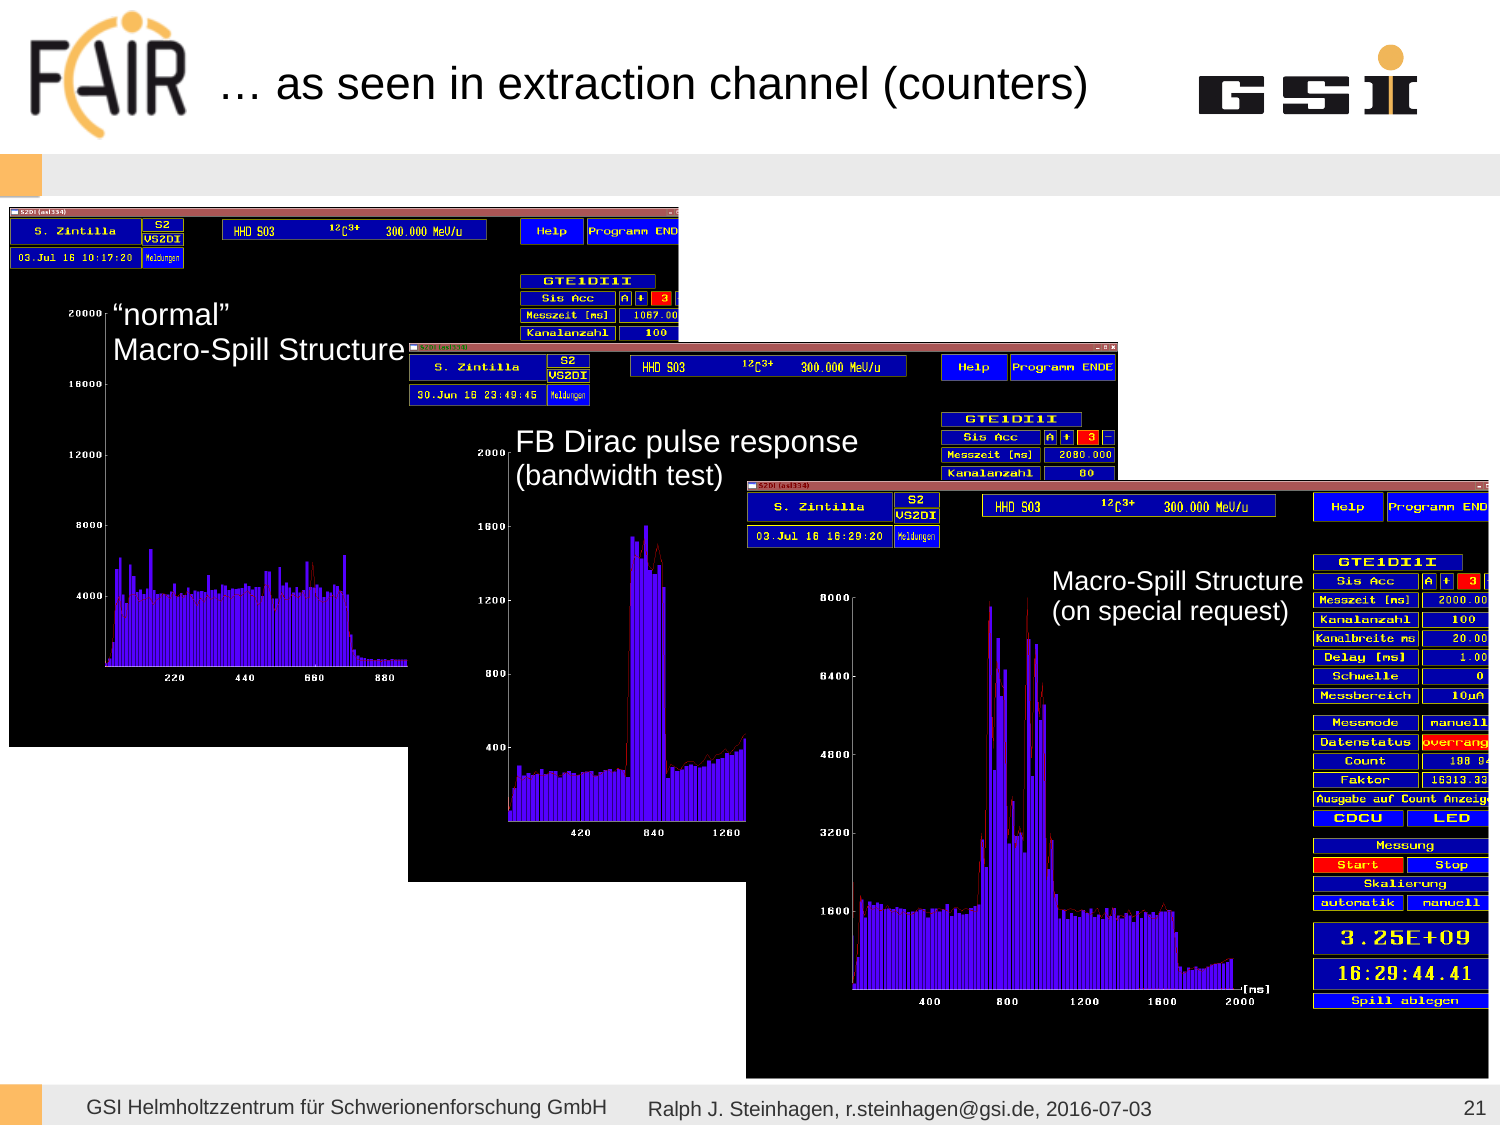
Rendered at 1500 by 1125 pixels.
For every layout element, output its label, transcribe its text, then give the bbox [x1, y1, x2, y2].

text_box FB Dirac pulse response (bandwidth test) [500, 417, 875, 500]
picture [1197, 42, 1419, 117]
title … as seen in extraction channel (counters) [217, 20, 1109, 147]
text_box Macro-Spill Structure (on special request) [1037, 558, 1319, 665]
picture [30, 9, 187, 141]
text_box “normal” Macro-Spill Structure [98, 290, 421, 375]
picture [9, 207, 1500, 1084]
